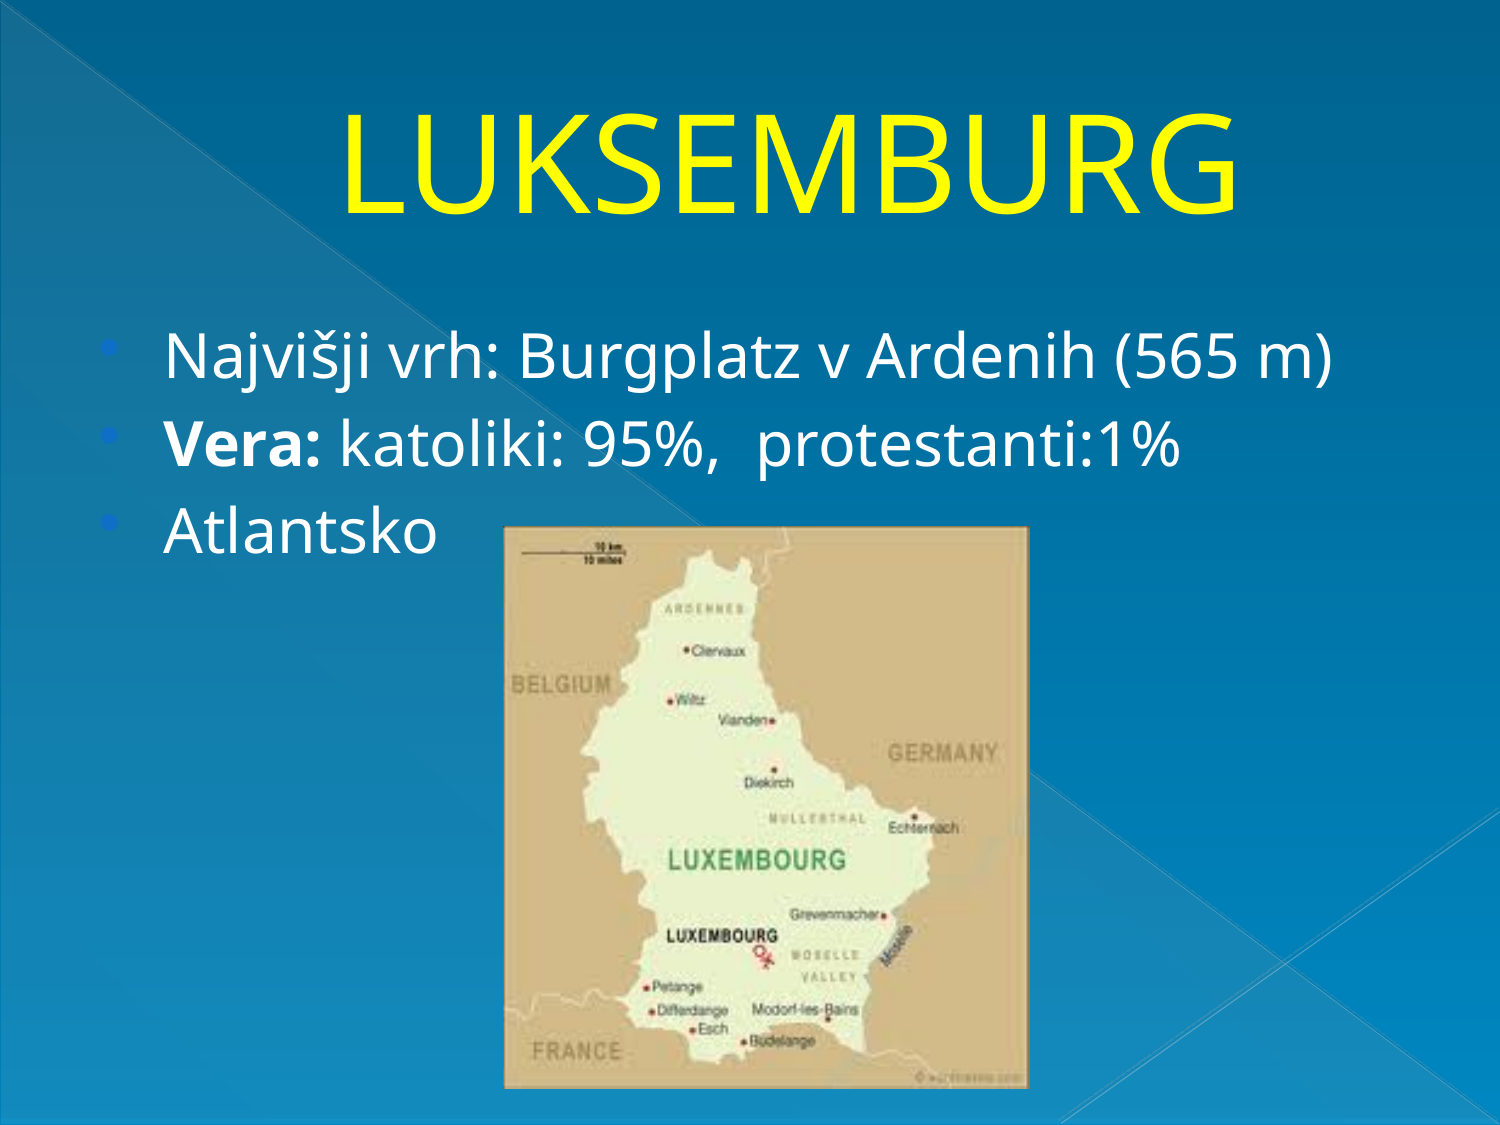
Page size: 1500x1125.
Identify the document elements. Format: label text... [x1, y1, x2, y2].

list Najvišji vrh: Burgplatz v Ardenih (565 m) Vera: katoliki: 95%, protestanti:1% Atlantsko [75, 308, 1425, 1059]
title LUKSEMBURG [75, 43, 1425, 274]
picture [503, 526, 1030, 1089]
